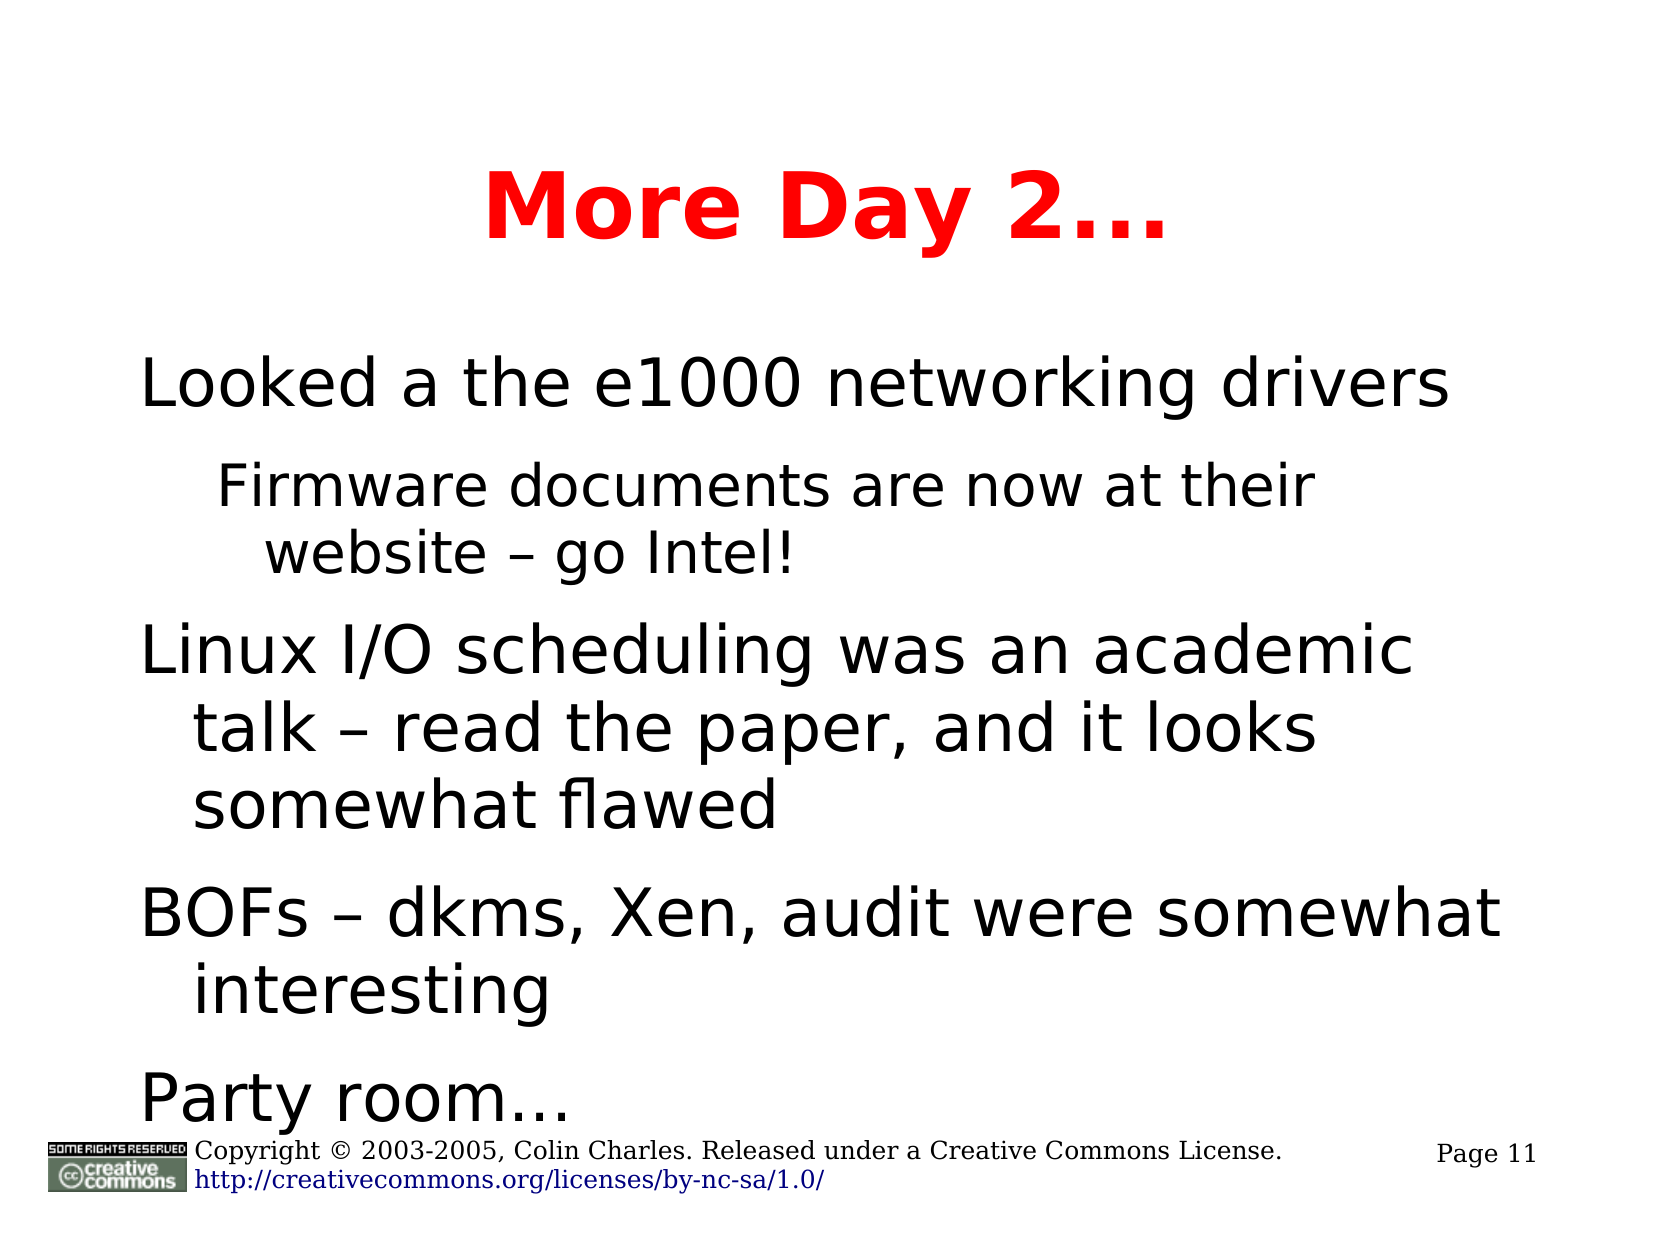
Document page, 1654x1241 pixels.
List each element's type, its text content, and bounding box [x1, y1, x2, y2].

title More Day 2... [121, 102, 1534, 311]
list Looked a the e1000 networking drivers Firmware documents are now at their website – go Intel! Linux I/O scheduling was an academic talk – read the paper, and it looks somewhat flawed BOFs – dkms, Xen, audit were somewhat interesting Party room... [121, 344, 1534, 1137]
picture [48, 1142, 187, 1192]
